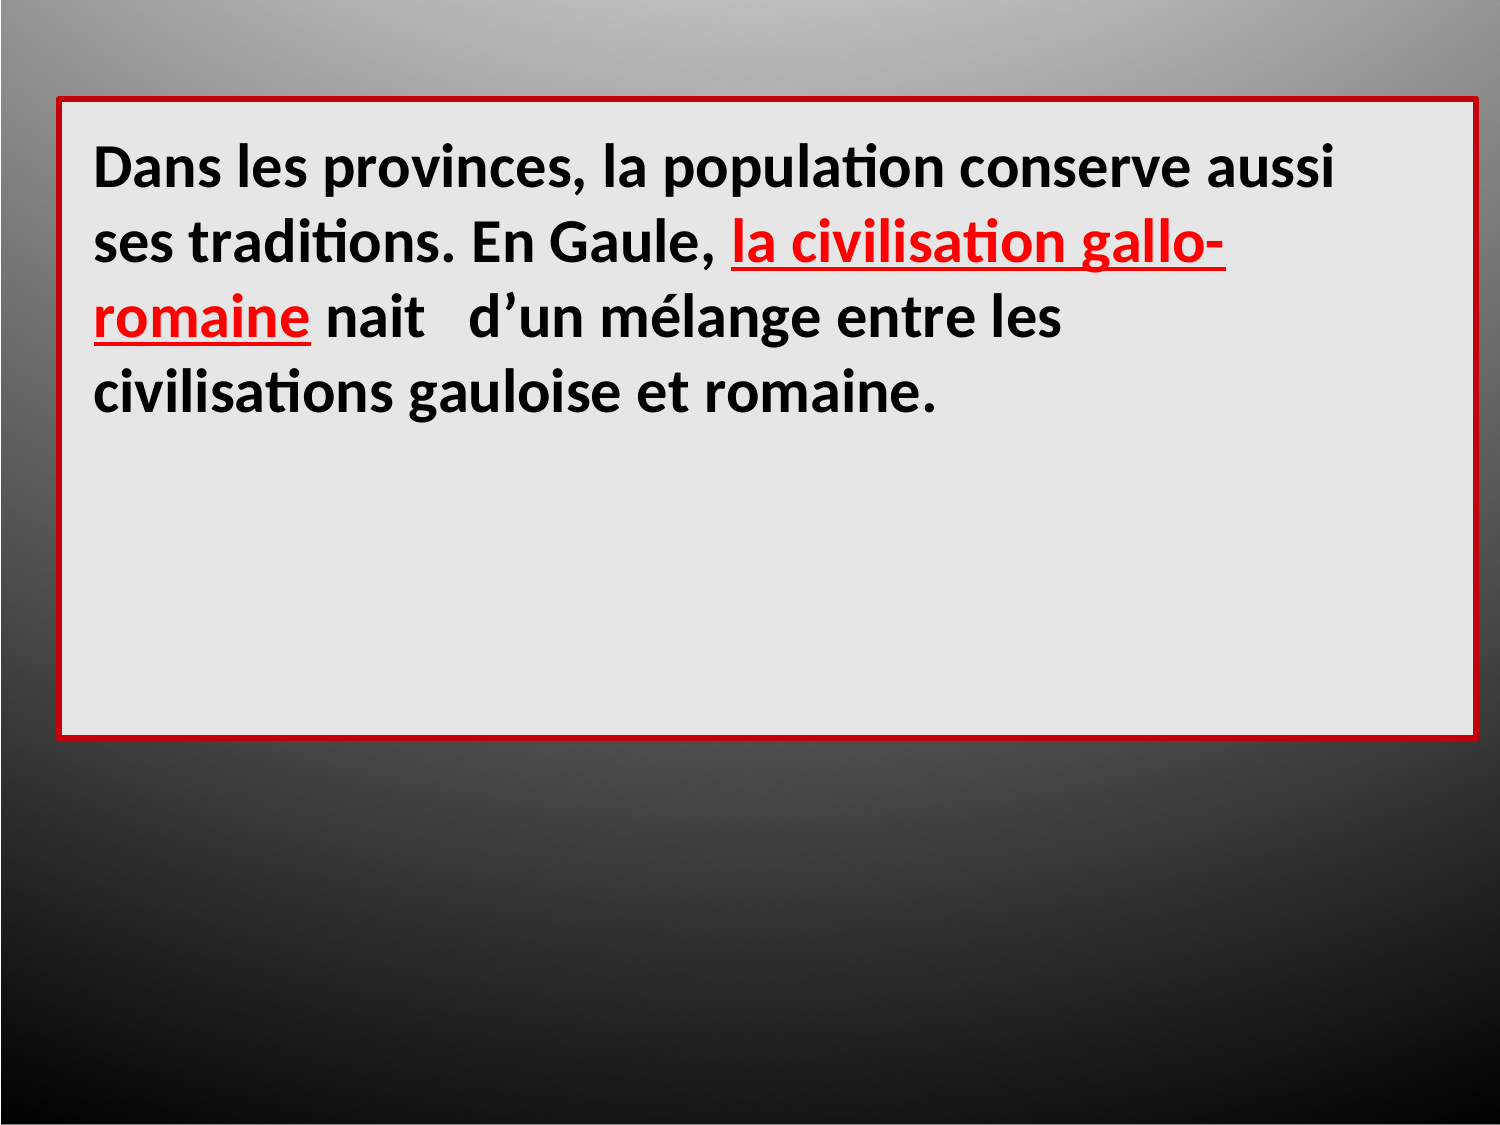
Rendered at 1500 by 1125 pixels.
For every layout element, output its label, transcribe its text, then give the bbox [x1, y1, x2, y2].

text_box [59, 98, 1477, 739]
text_box Dans les provinces, la population conserve aussi ses traditions. En Gaule, la civilisation gallo-romaine nait d’un mélange entre les civilisations gauloise et romaine. [78, 118, 1388, 437]
picture [0, 0, 1500, 1125]
